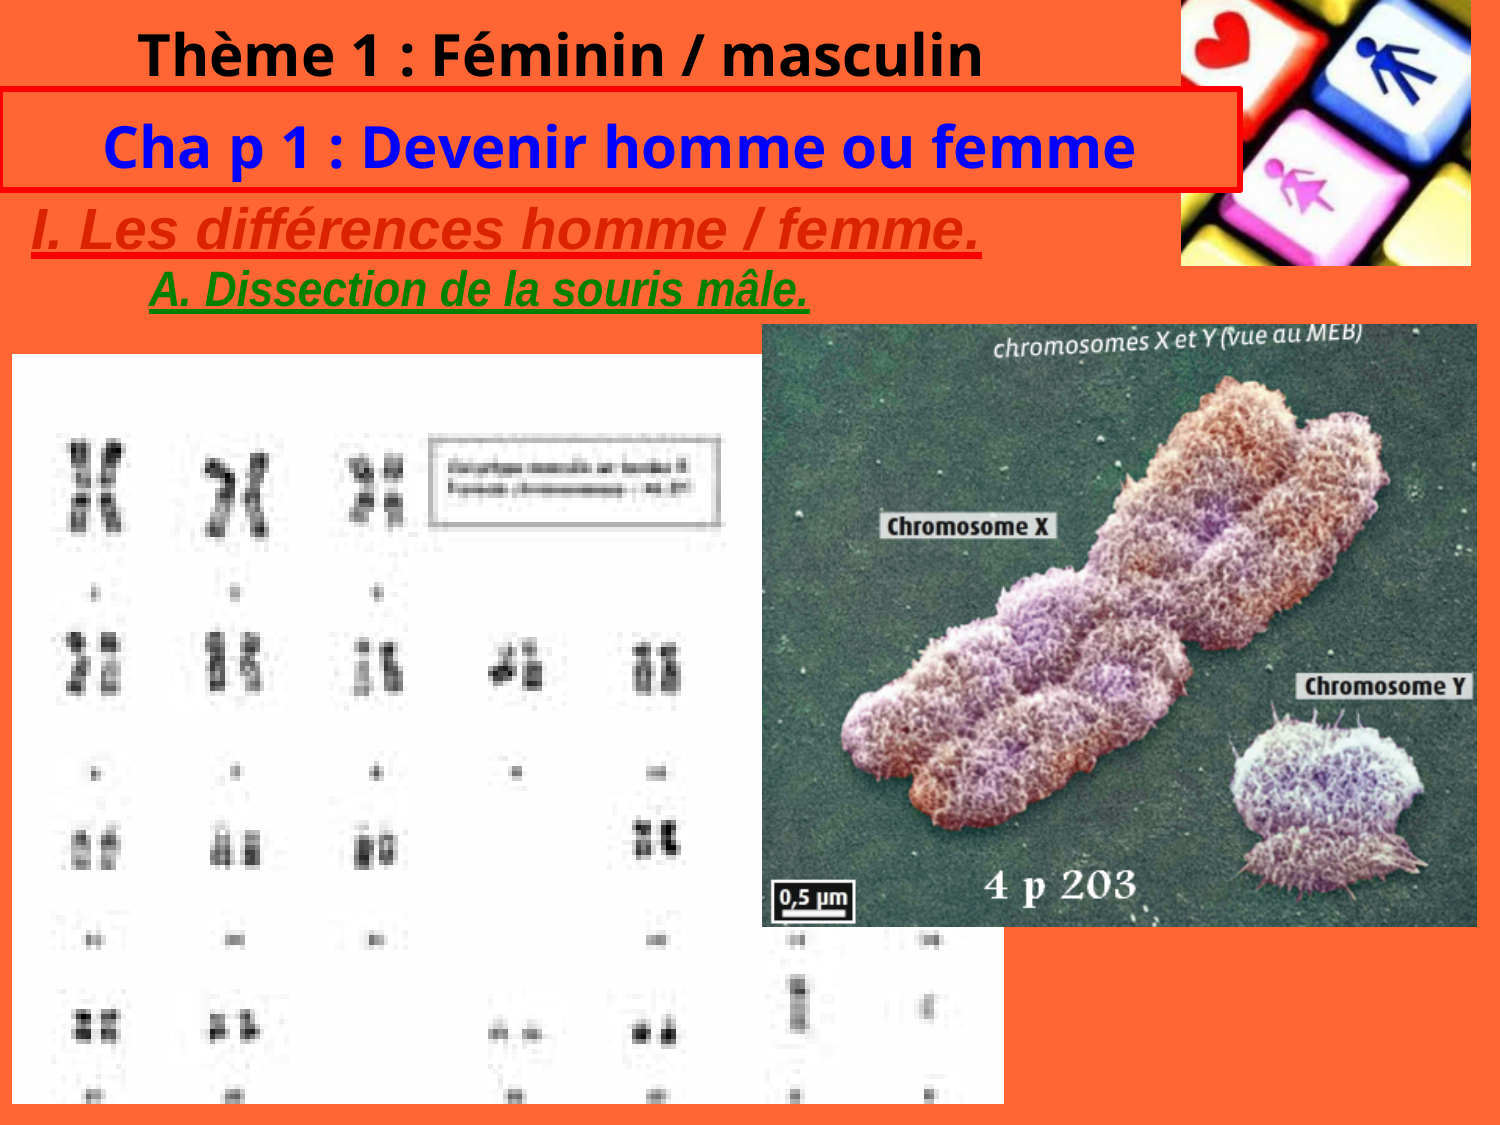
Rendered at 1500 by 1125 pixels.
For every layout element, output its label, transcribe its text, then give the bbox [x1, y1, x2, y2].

picture [1181, 0, 1471, 266]
text_box Thème 1 : Féminin / masculin [0, 0, 1122, 88]
text_box Cha p 1 : Devenir homme ou femme [0, 88, 1241, 191]
picture [12, 324, 1477, 1104]
chart [29, 194, 1033, 325]
